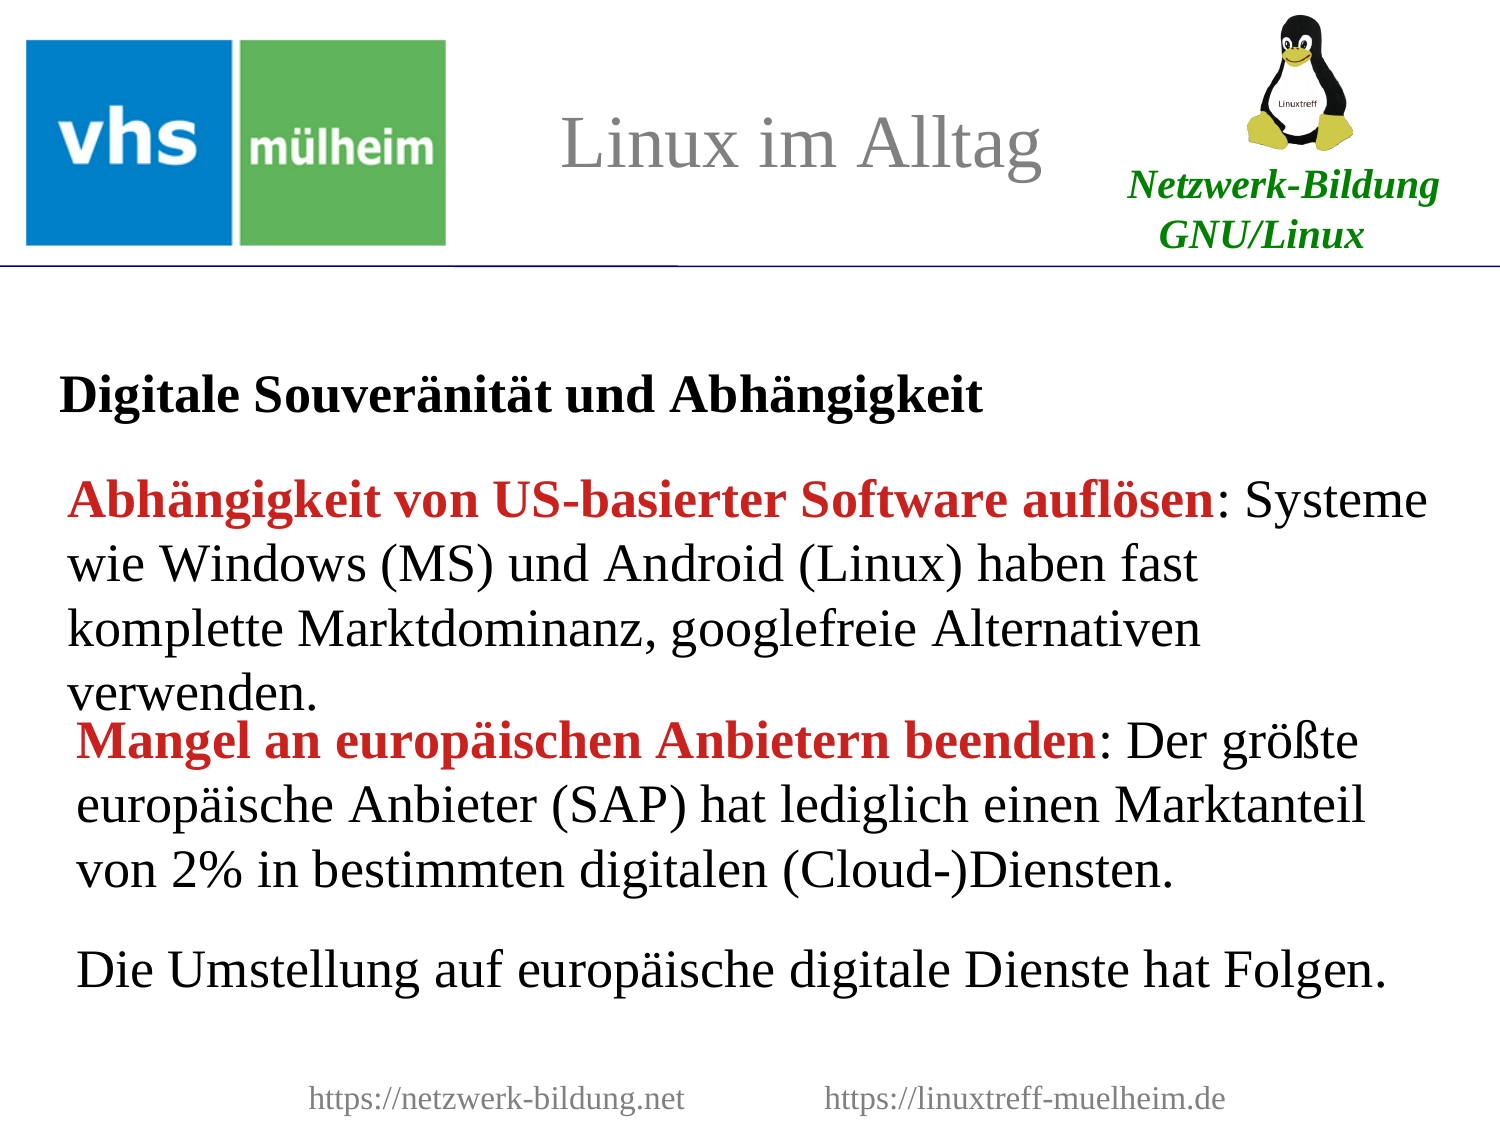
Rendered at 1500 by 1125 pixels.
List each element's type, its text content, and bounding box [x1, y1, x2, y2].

text_box Abhängigkeit von US-basierter Software auflösen: Systeme wie Windows (MS) und Android (Linux) haben fast komplette Marktdominanz, googlefreie Alternativen verwenden. [52, 458, 1445, 667]
picture [14, 32, 461, 254]
text_box https://netzwerk-bildung.net https://linuxtreff-muelheim.de [34, 1070, 1500, 1125]
text_box Die Umstellung auf europäische digitale Dienste hat Folgen. [61, 929, 1421, 1073]
text_box Netzwerk-Bildung GNU/Linux [1112, 151, 1467, 267]
text_box Mangel an europäischen Anbietern beenden: Der größte europäische Anbieter (SAP) hat lediglich einen Marktanteil von 2% in bestimmten digitalen (Cloud-)Diensten. [61, 699, 1426, 947]
text_box Digitale Souveränität und Abhängigkeit [45, 353, 1436, 716]
text_box Linux im Alltag [525, 88, 1079, 195]
picture [1246, 13, 1353, 152]
